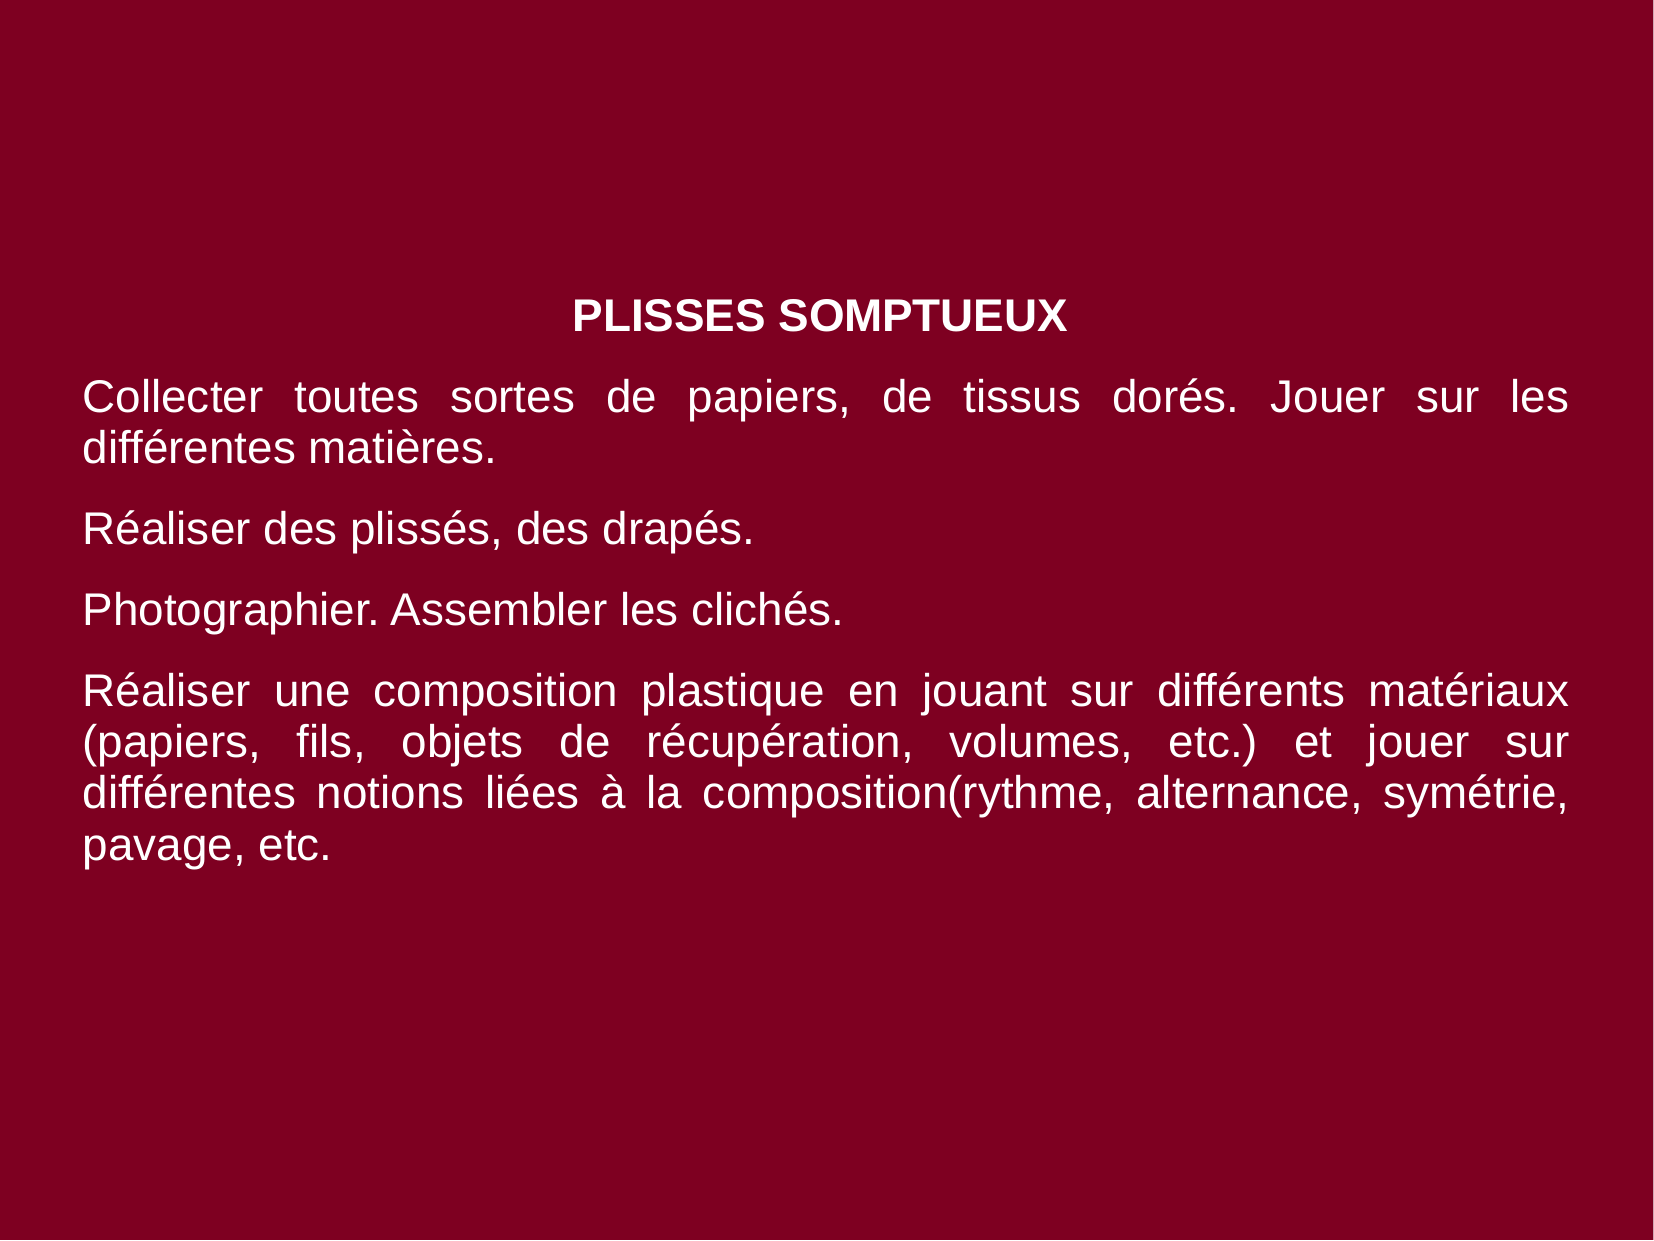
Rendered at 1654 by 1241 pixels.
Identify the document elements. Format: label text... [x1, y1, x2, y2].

list PLISSES SOMPTUEUX Collecter toutes sortes de papiers, de tissus dorés. Jouer sur les différentes matières. Réaliser des plissés, des drapés. Photographier. Assembler les clichés. Réaliser une composition plastique en jouant sur différents matériaux (papiers, fils, objets de récupération, volumes, etc.) et jouer sur différentes notions liées à la composition(rythme, alternance, symétrie, pavage, etc. [82, 290, 1571, 1010]
